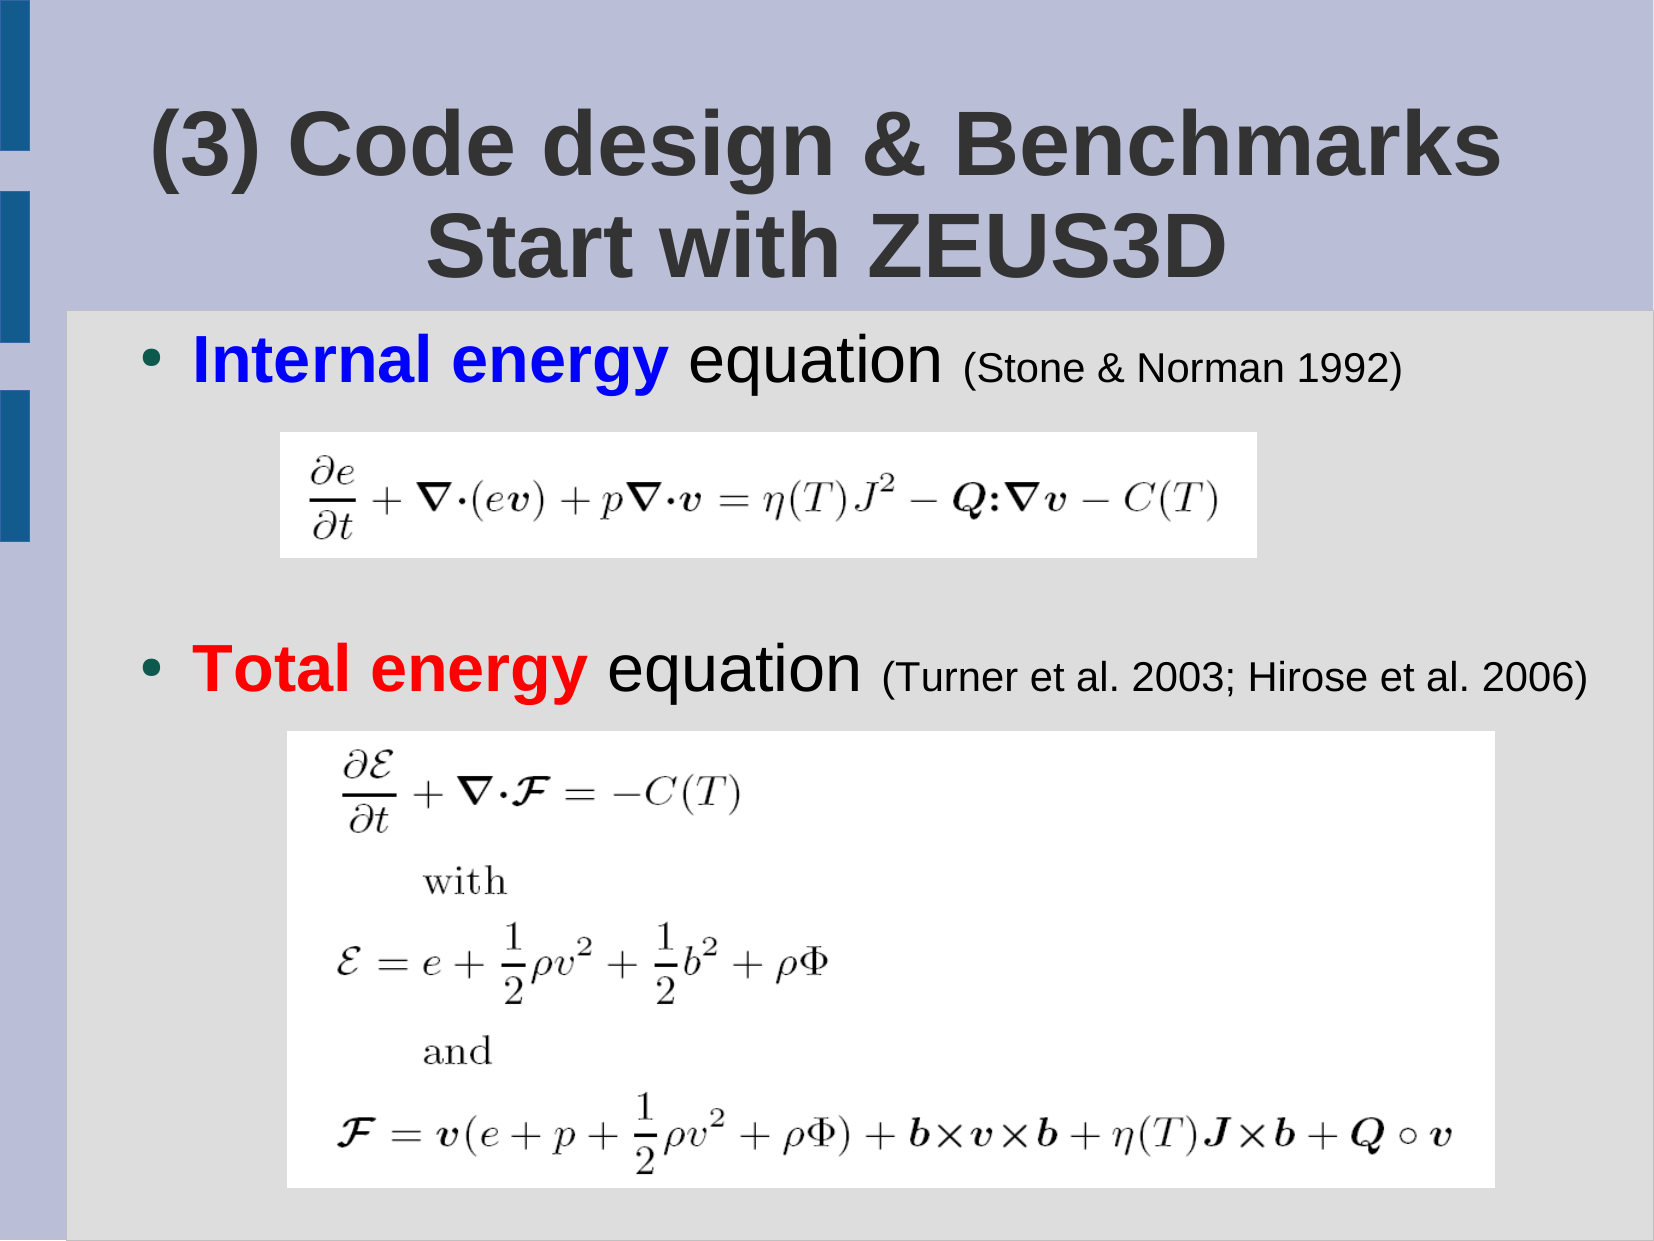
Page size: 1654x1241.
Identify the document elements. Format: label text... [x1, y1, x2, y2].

picture [287, 731, 1495, 1188]
list Internal energy equation (Stone & Norman 1992) Total energy equation (Turner et al. 2003; Hirose et al. 2006) [104, 88, 1654, 1024]
picture [280, 432, 1257, 558]
